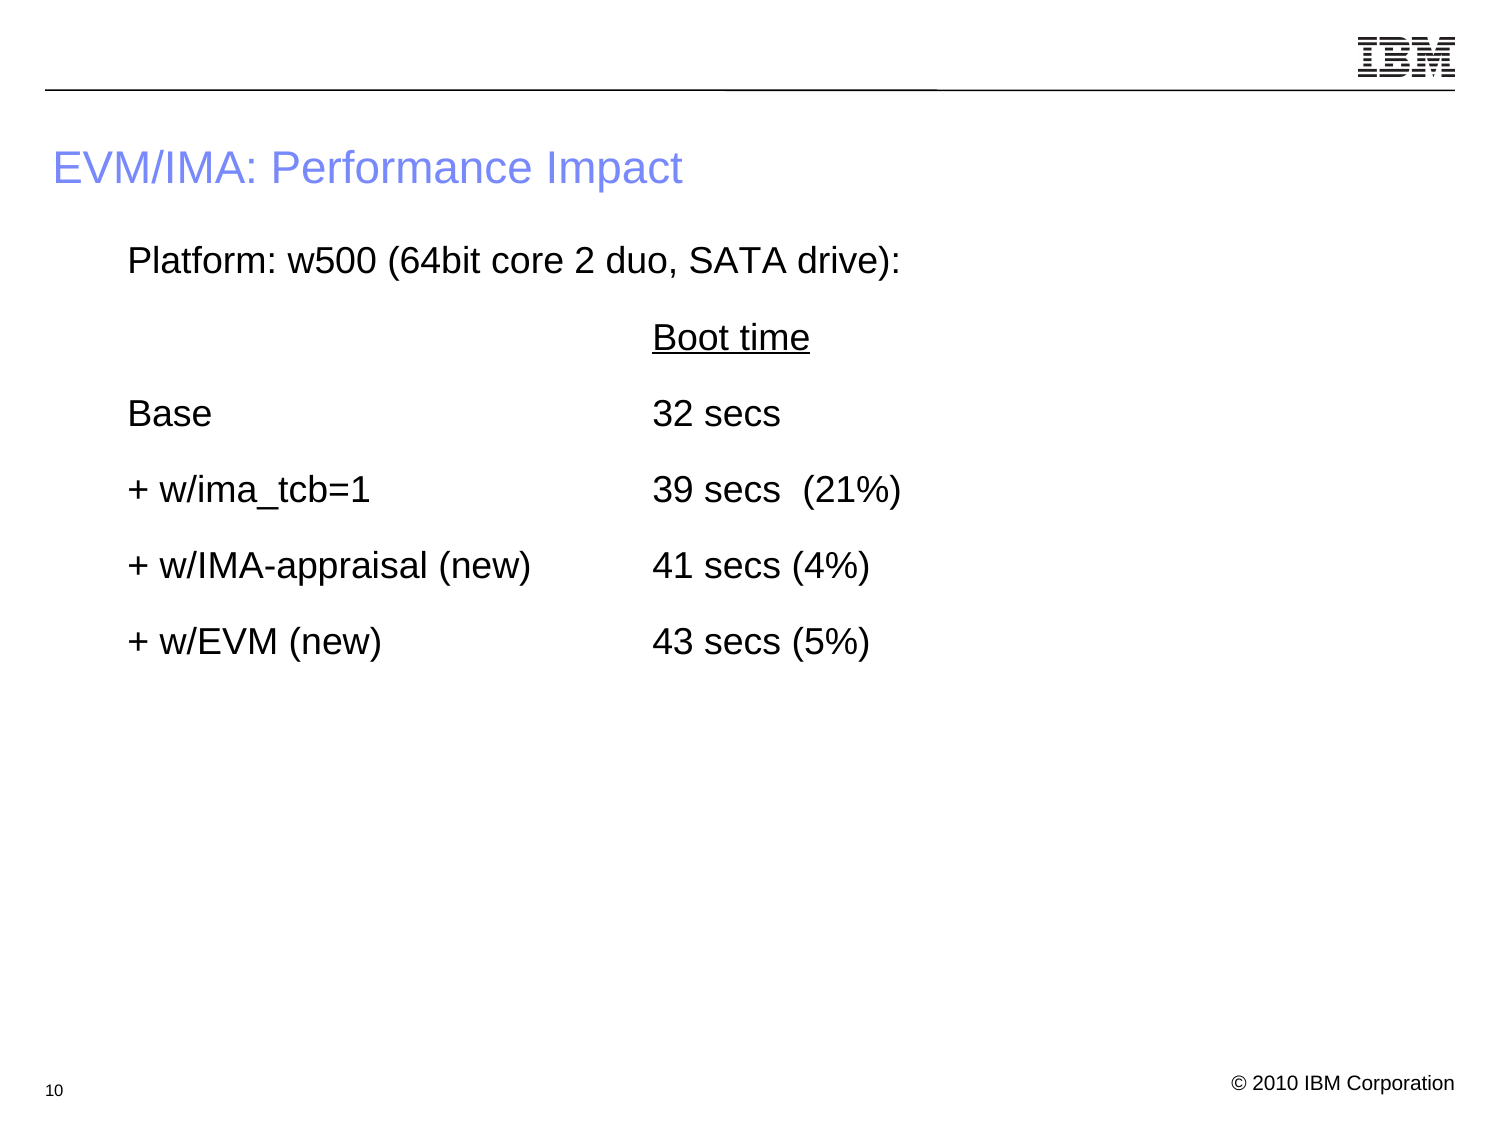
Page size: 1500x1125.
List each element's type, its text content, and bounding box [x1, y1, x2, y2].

title EVM/IMA: Performance Impact [37, 112, 1457, 226]
picture [1358, 37, 1455, 77]
text_box Platform: w500 (64bit core 2 duo, SATA drive): Boot time Base 32 secs + w/ima_tcb=1 39 secs (21%) + w/IMA-appraisal (new) 41 secs (4%) + w/EVM (new) 43 secs (5%) [112, 229, 1351, 976]
